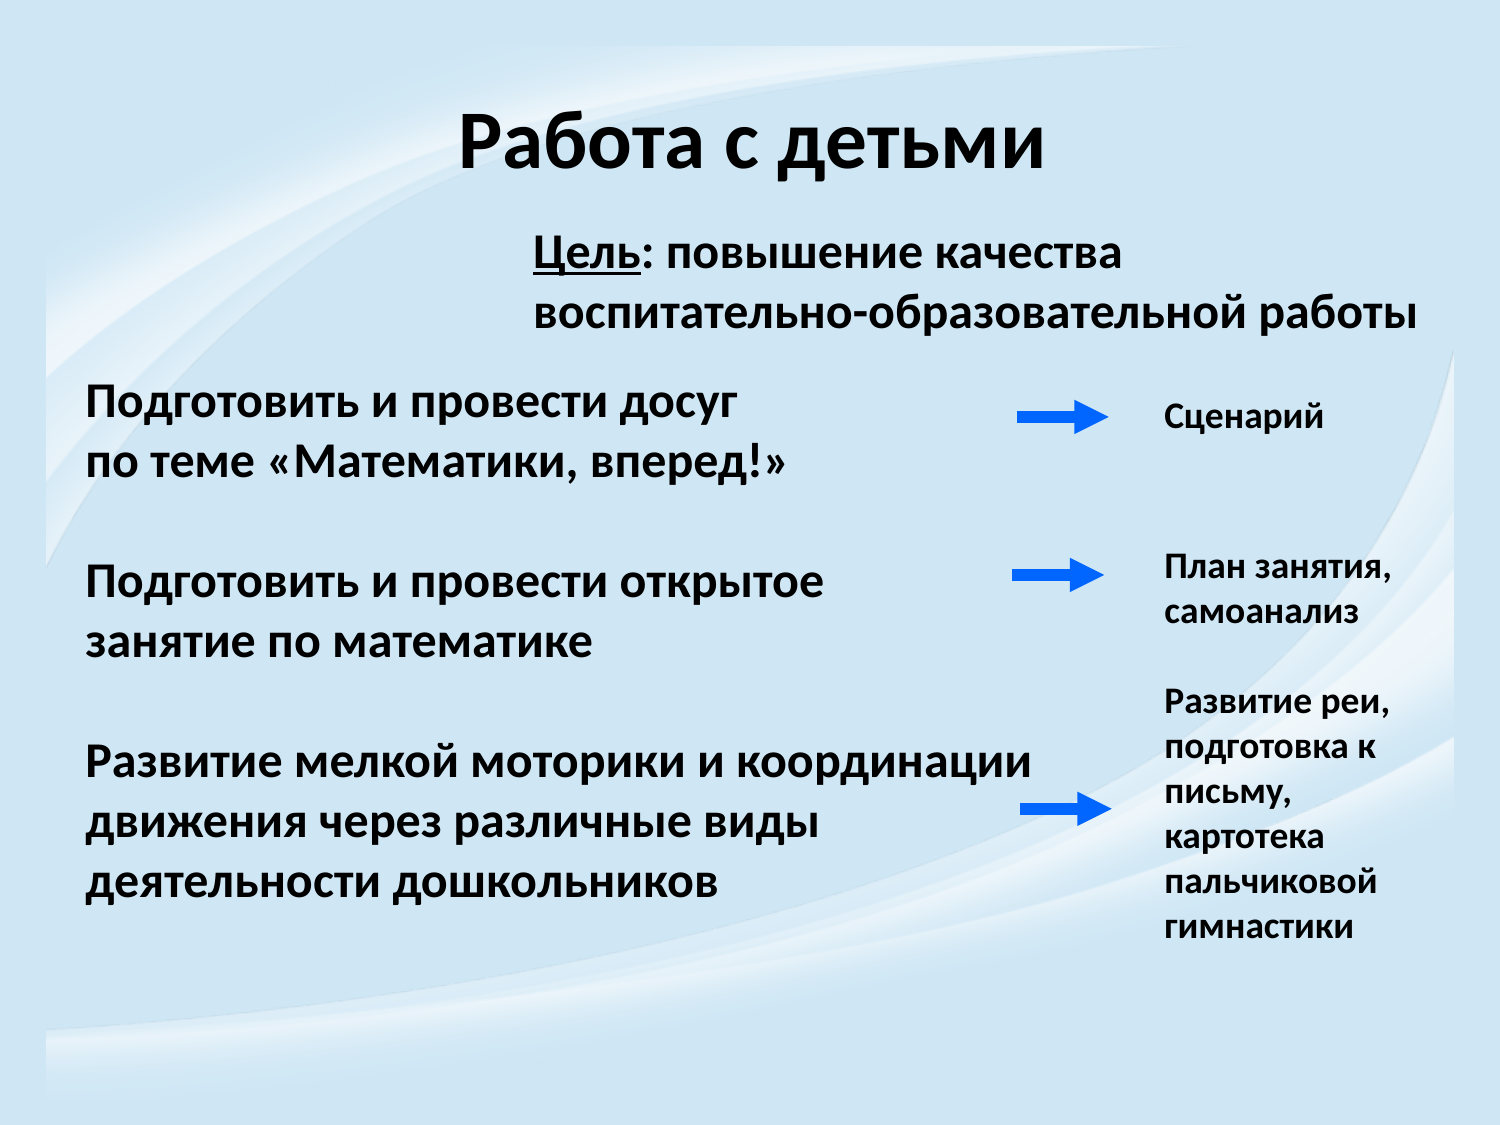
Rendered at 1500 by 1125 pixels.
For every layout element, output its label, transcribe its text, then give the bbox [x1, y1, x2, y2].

text_box Цель: повышение качества воспитательно-образовательной работы [518, 211, 1434, 346]
text_box Подготовить и провести досуг по теме «Математики, вперед!» Подготовить и провести открытое занятие по математике Развитие мелкой моторики и координации движения через различные виды деятельности дошкольников [70, 359, 1048, 915]
text_box Работа с детьми [443, 78, 1062, 193]
text_box Сценарий План занятия, самоанализ Развитие реи, подготовка к письму, картотека пальчиковой гимнастики [1149, 384, 1408, 954]
picture [46, 46, 1454, 1125]
